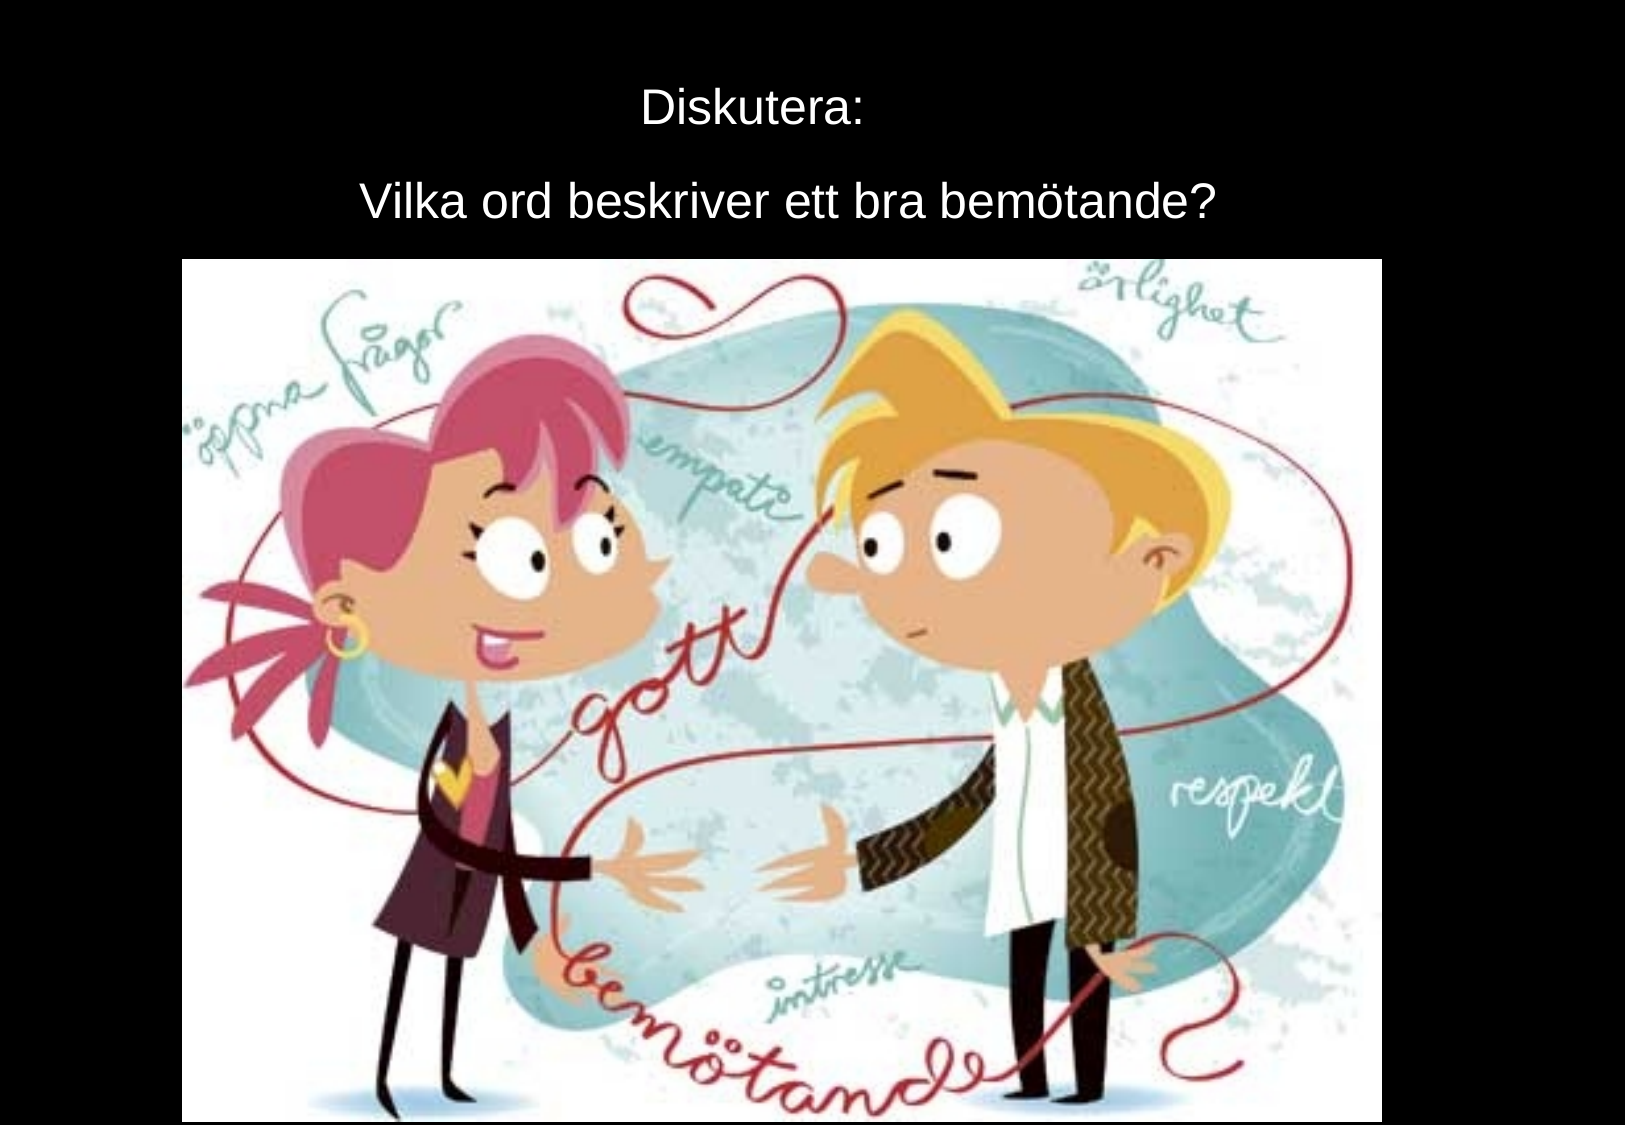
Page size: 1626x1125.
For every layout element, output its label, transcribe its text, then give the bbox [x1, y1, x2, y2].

text_box Diskutera: [625, 66, 898, 142]
picture [182, 259, 1382, 1122]
text_box Vilka ord beskriver ett bra bemötande? [330, 160, 1248, 237]
